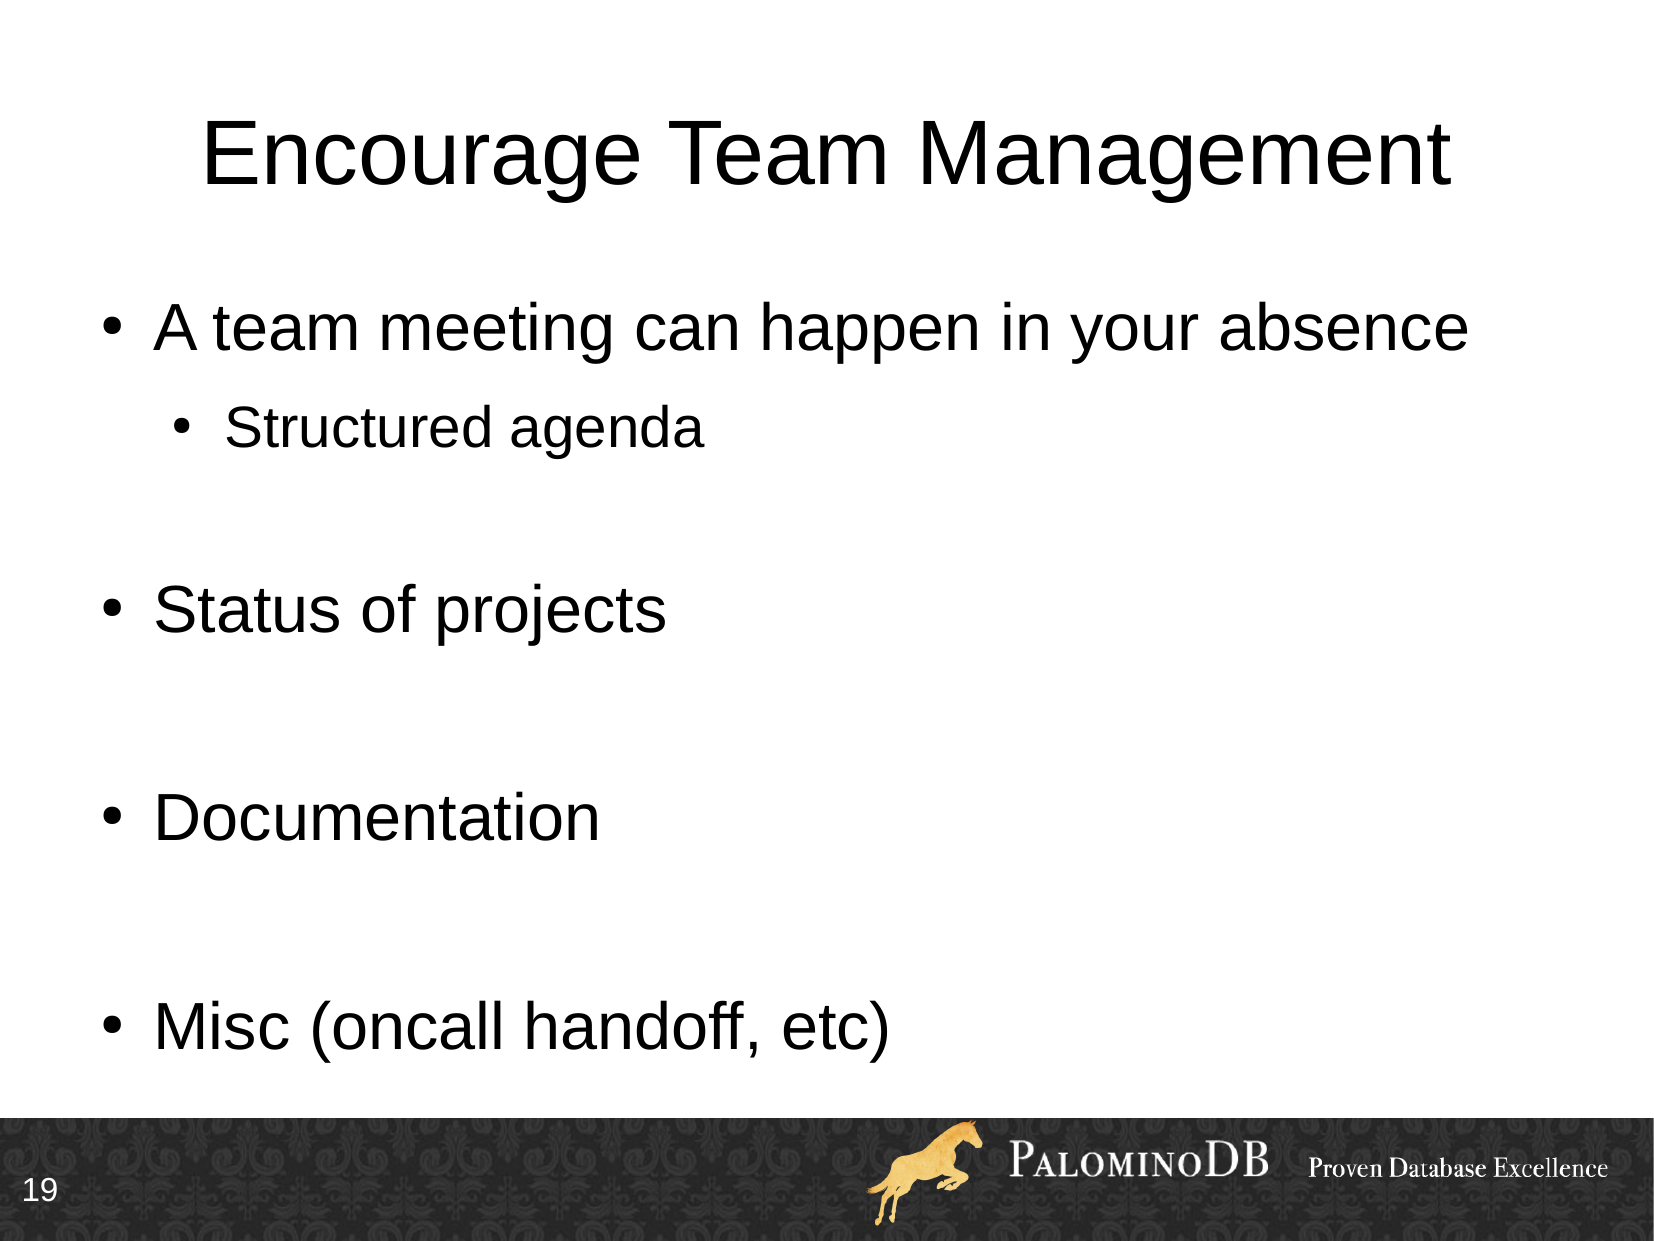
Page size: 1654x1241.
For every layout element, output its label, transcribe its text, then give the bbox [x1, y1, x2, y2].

list A team meeting can happen in your absence Structured agenda Status of projects Documentation Misc (oncall handoff, etc) [82, 290, 1571, 1109]
title Encourage Team Management [82, 49, 1571, 257]
picture [0, 1109, 1654, 1241]
